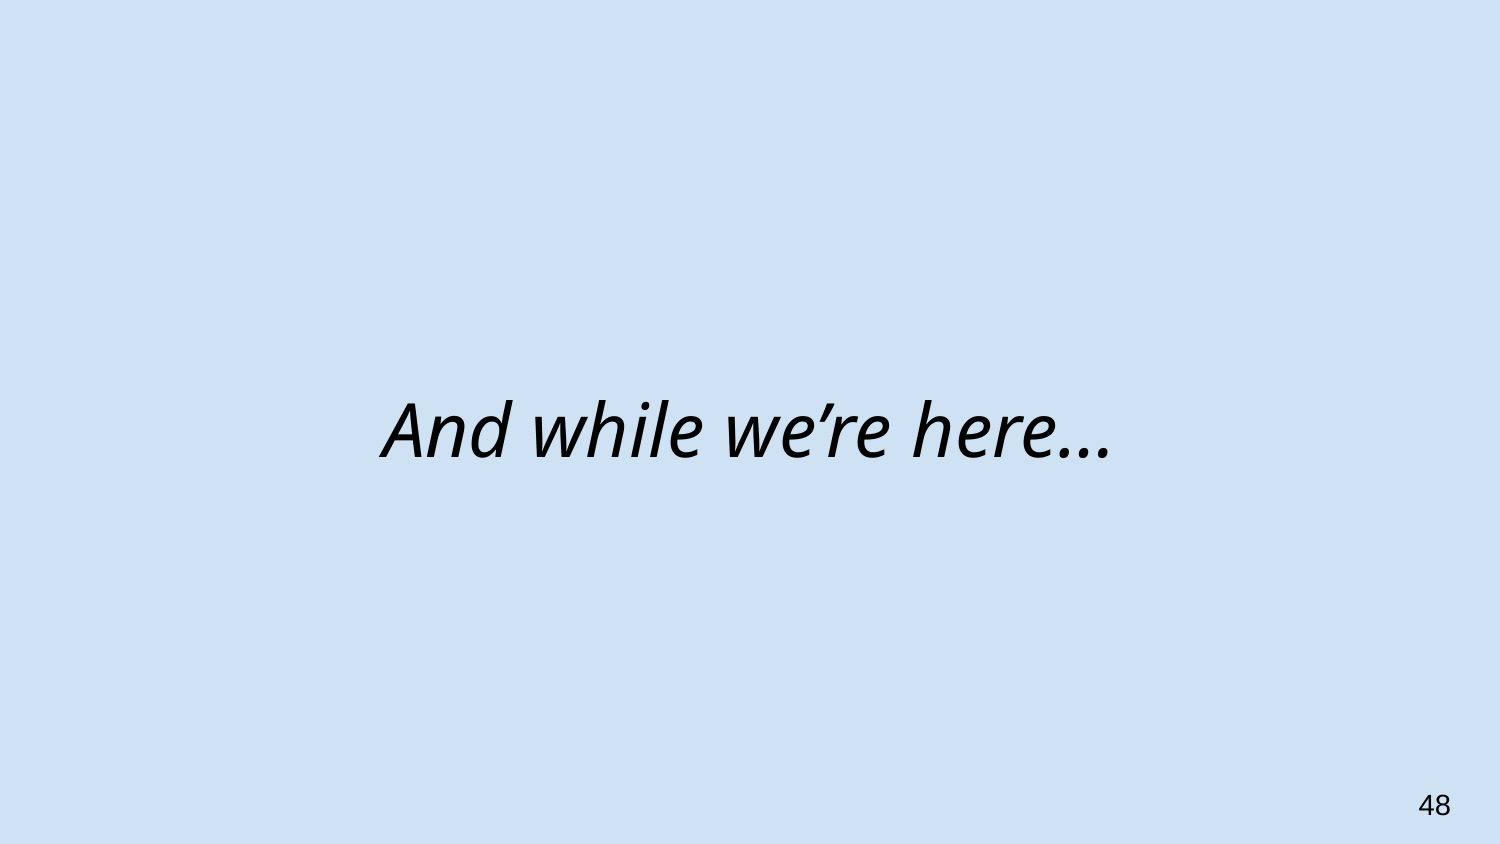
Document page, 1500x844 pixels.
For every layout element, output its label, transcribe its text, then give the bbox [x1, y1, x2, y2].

text_box And while we’re here… [277, 367, 1223, 476]
